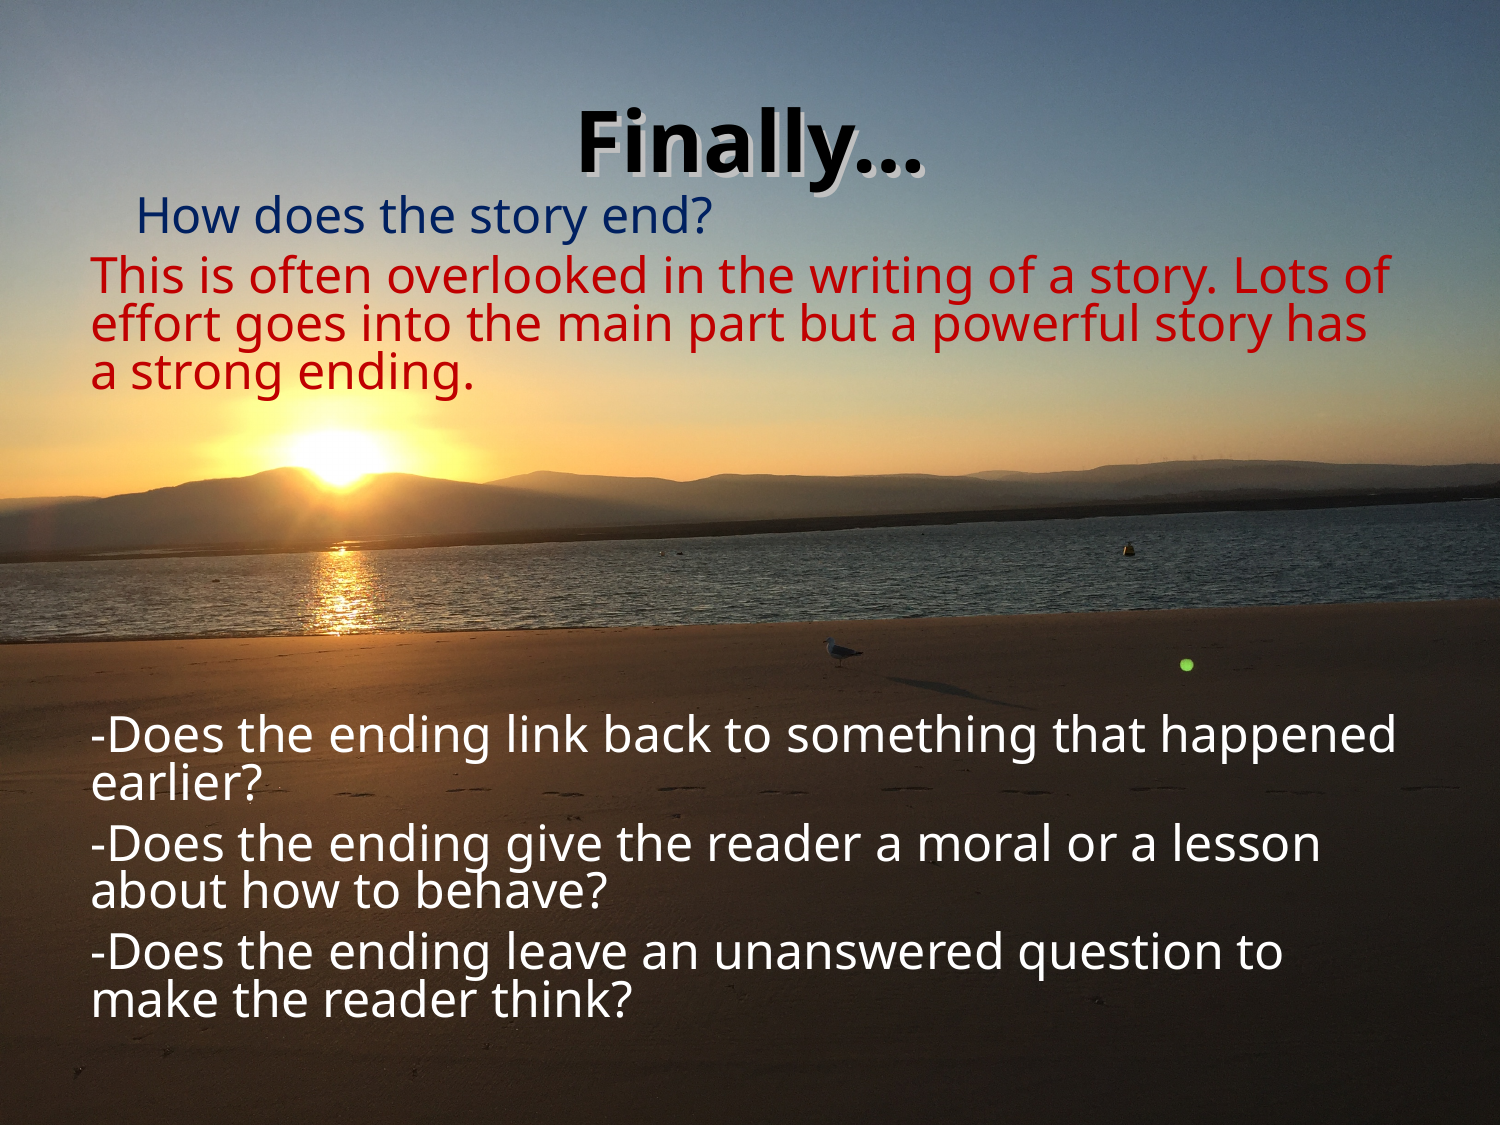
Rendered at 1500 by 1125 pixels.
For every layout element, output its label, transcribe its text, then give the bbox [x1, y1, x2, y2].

list How does the story end? This is often overlooked in the writing of a story. Lots of effort goes into the main part but a powerful story has a strong ending. -Does the ending link back to something that happened earlier? -Does the ending give the reader a moral or a lesson about how to behave? -Does the ending leave an unanswered question to make the reader think? [75, 187, 1426, 1036]
title Finally… [75, 45, 1426, 187]
